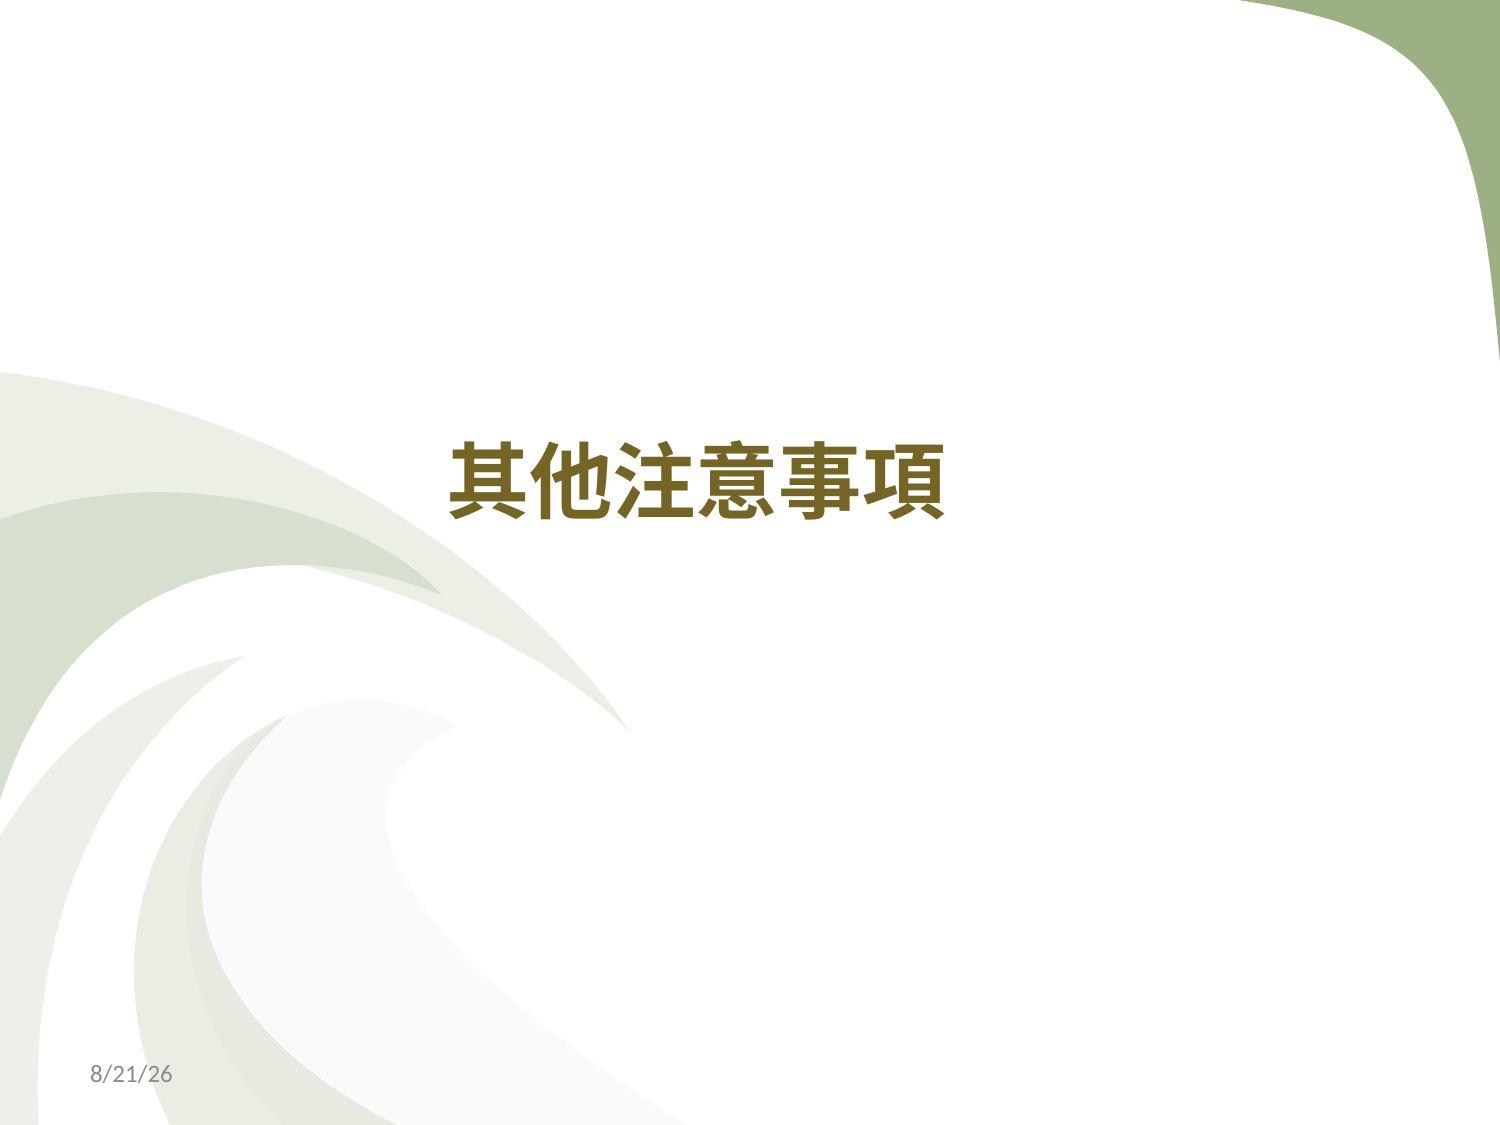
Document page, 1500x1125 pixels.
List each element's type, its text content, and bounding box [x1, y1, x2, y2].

title 其他注意事項 [430, 385, 1069, 573]
slide_number 11/8/18 [75, 1042, 425, 1103]
